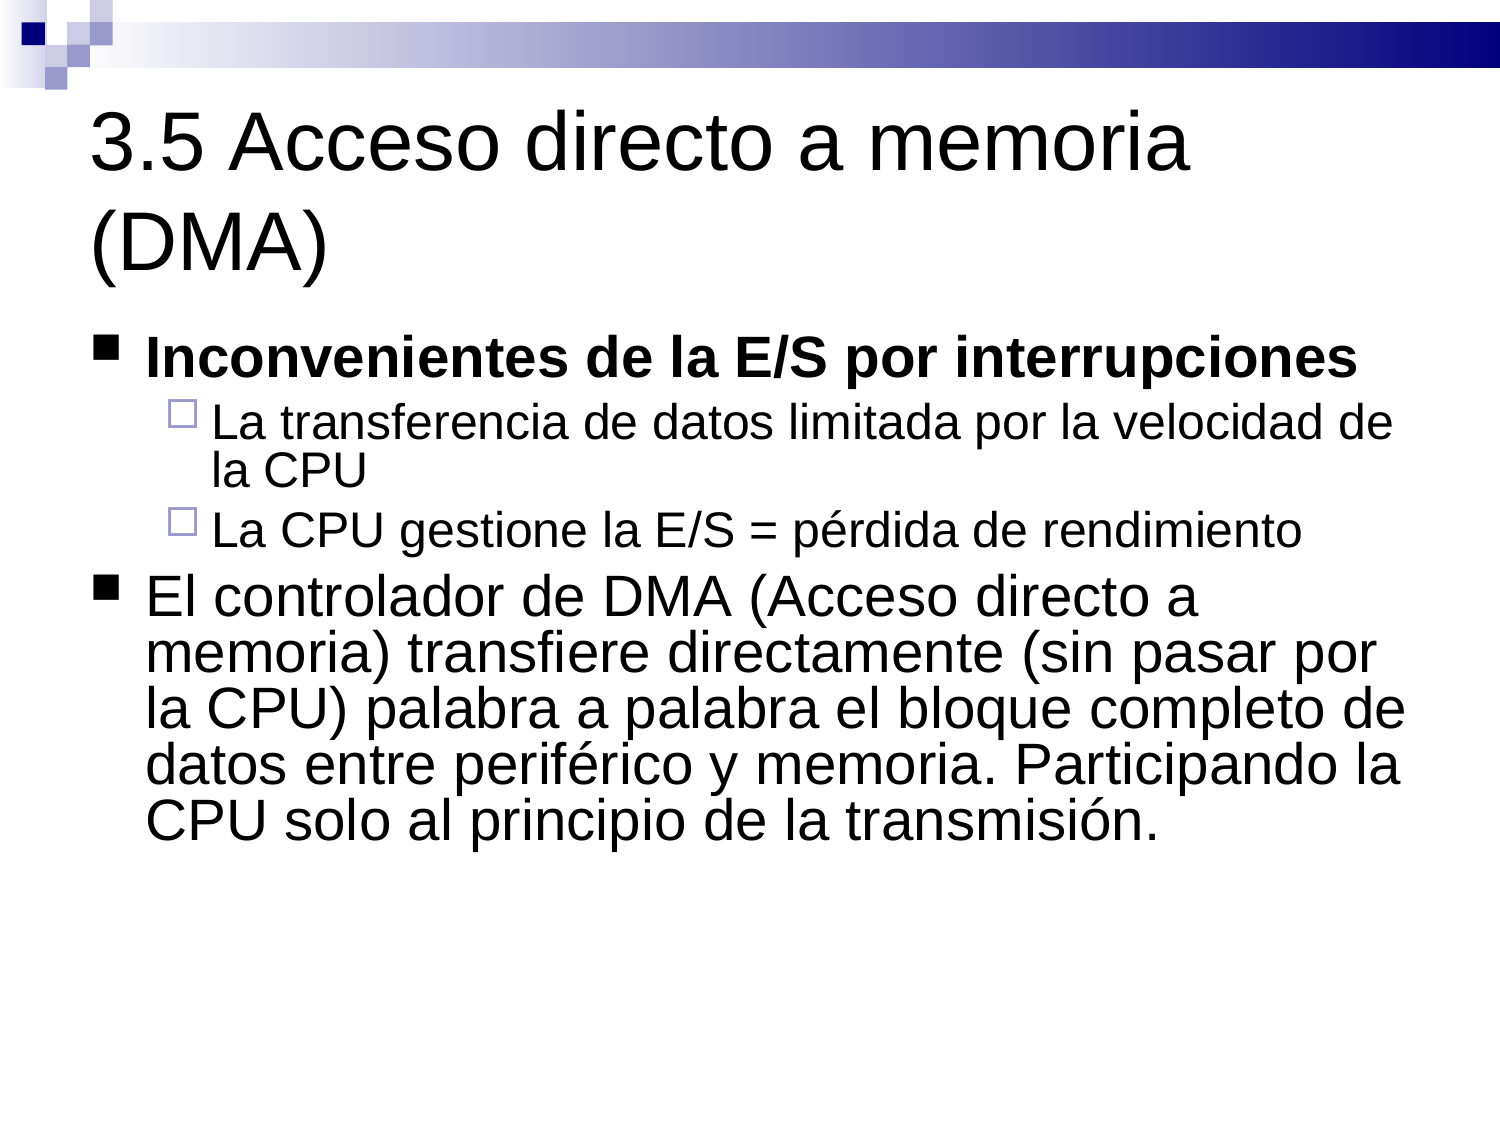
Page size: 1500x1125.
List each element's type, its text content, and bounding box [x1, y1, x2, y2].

list Inconvenientes de la E/S por interrupciones La transferencia de datos limitada por la velocidad de la CPU La CPU gestione la E/S = pérdida de rendimiento El controlador de DMA (Acceso directo a memoria) transfiere directamente (sin pasar por la CPU) palabra a palabra el bloque completo de datos entre periférico y memoria. Participando la CPU solo al principio de la transmisión. [75, 324, 1426, 963]
title 3.5 Acceso directo a memoria (DMA)‏ [75, 75, 1426, 301]
